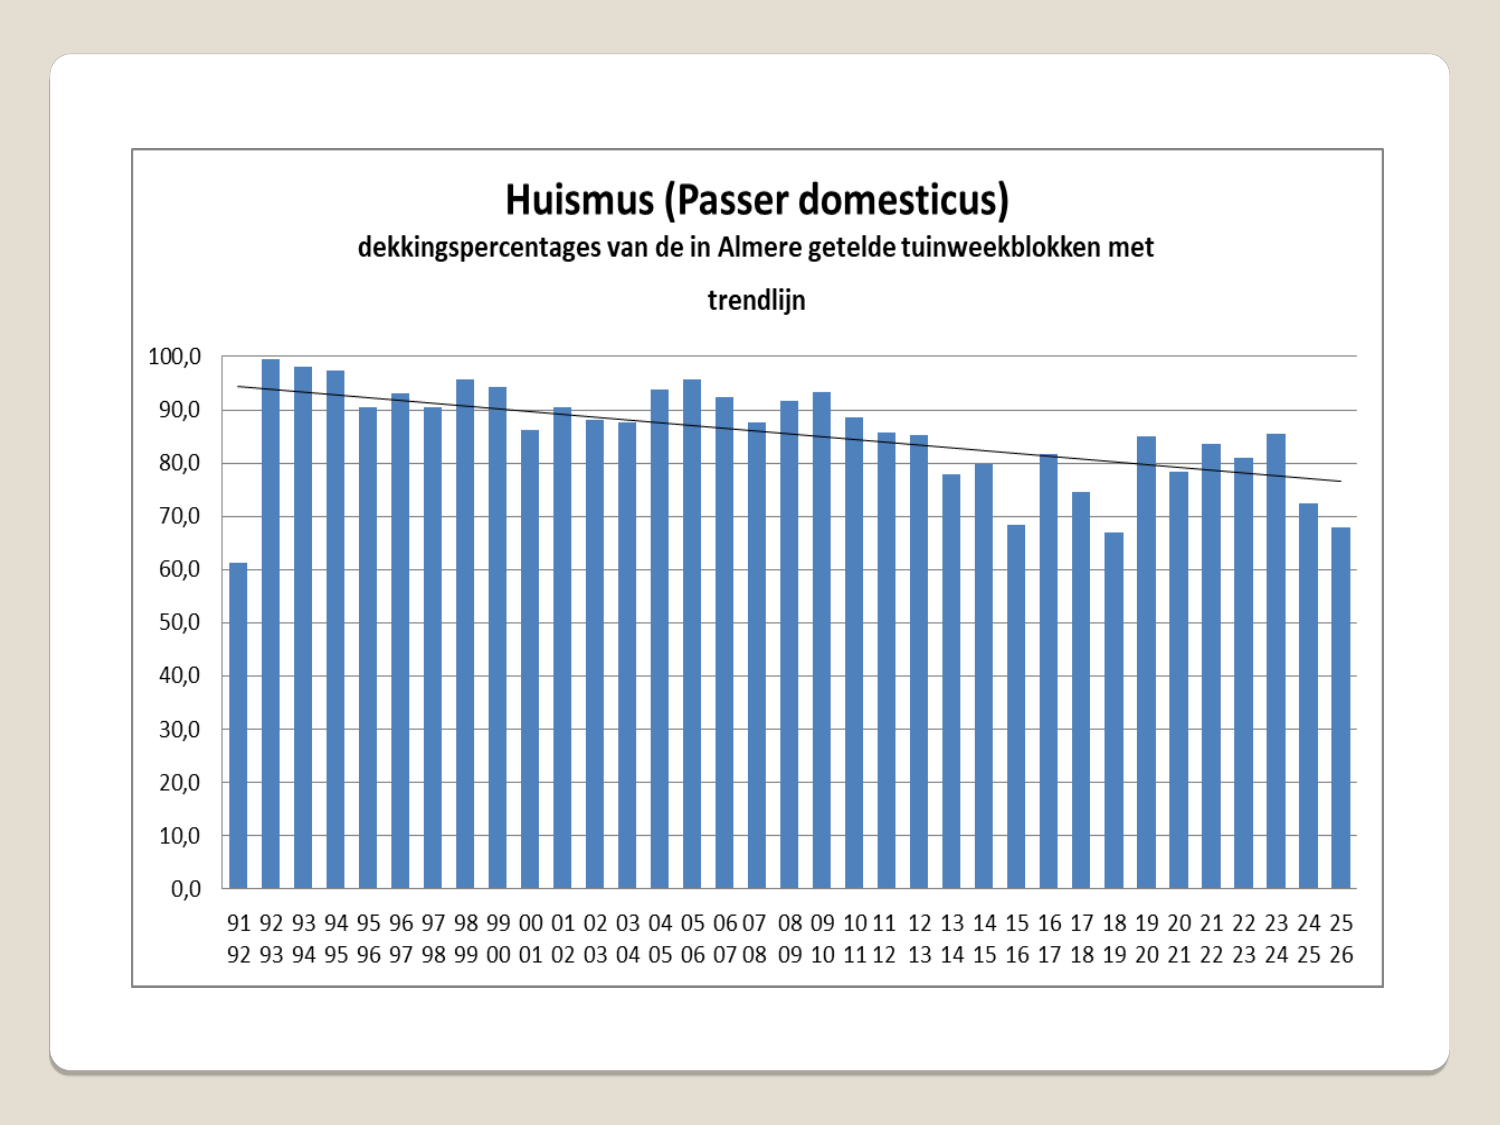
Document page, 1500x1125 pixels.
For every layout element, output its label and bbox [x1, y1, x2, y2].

picture [131, 149, 1384, 988]
